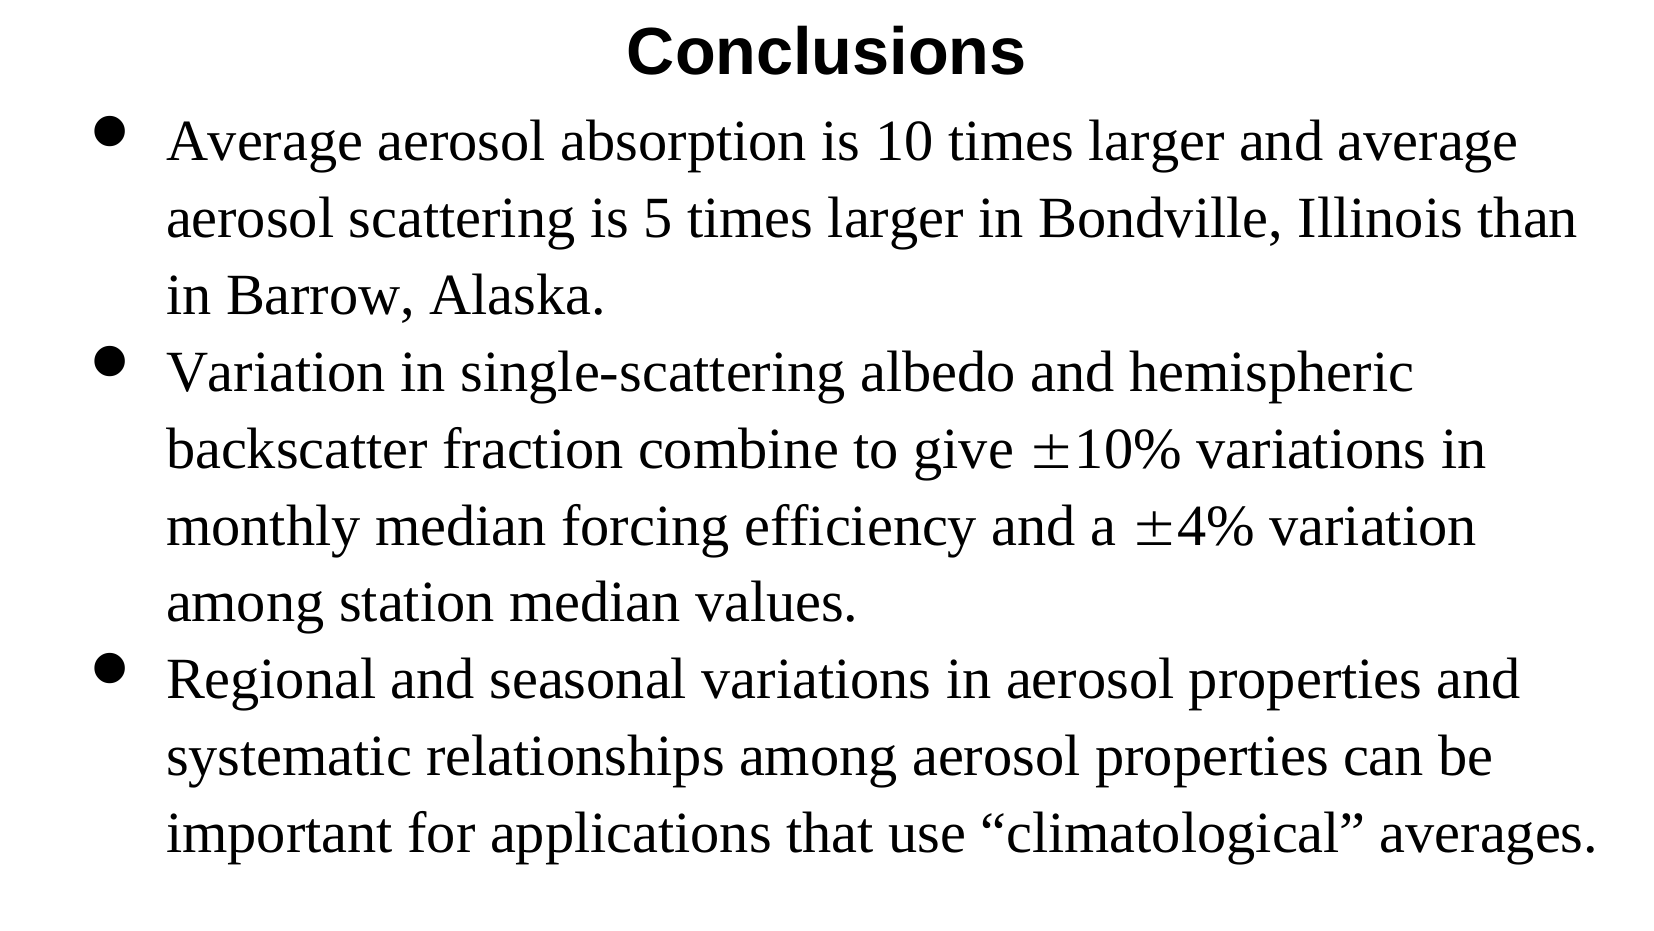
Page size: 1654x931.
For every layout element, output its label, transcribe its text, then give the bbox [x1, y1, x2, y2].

title Conclusions [0, 0, 1654, 88]
list Average aerosol absorption is 10 times larger and average aerosol scattering is 5 times larger in Bondville, Illinois than in Barrow, Alaska. Variation in single-scattering albedo and hemispheric backscatter fraction combine to give 10% variations in monthly median forcing efficiency and a 4% variation among station median values. Regional and seasonal variations in aerosol properties and systematic relationships among aerosol properties can be important for applications that use “climatological” averages. [0, 88, 1654, 879]
